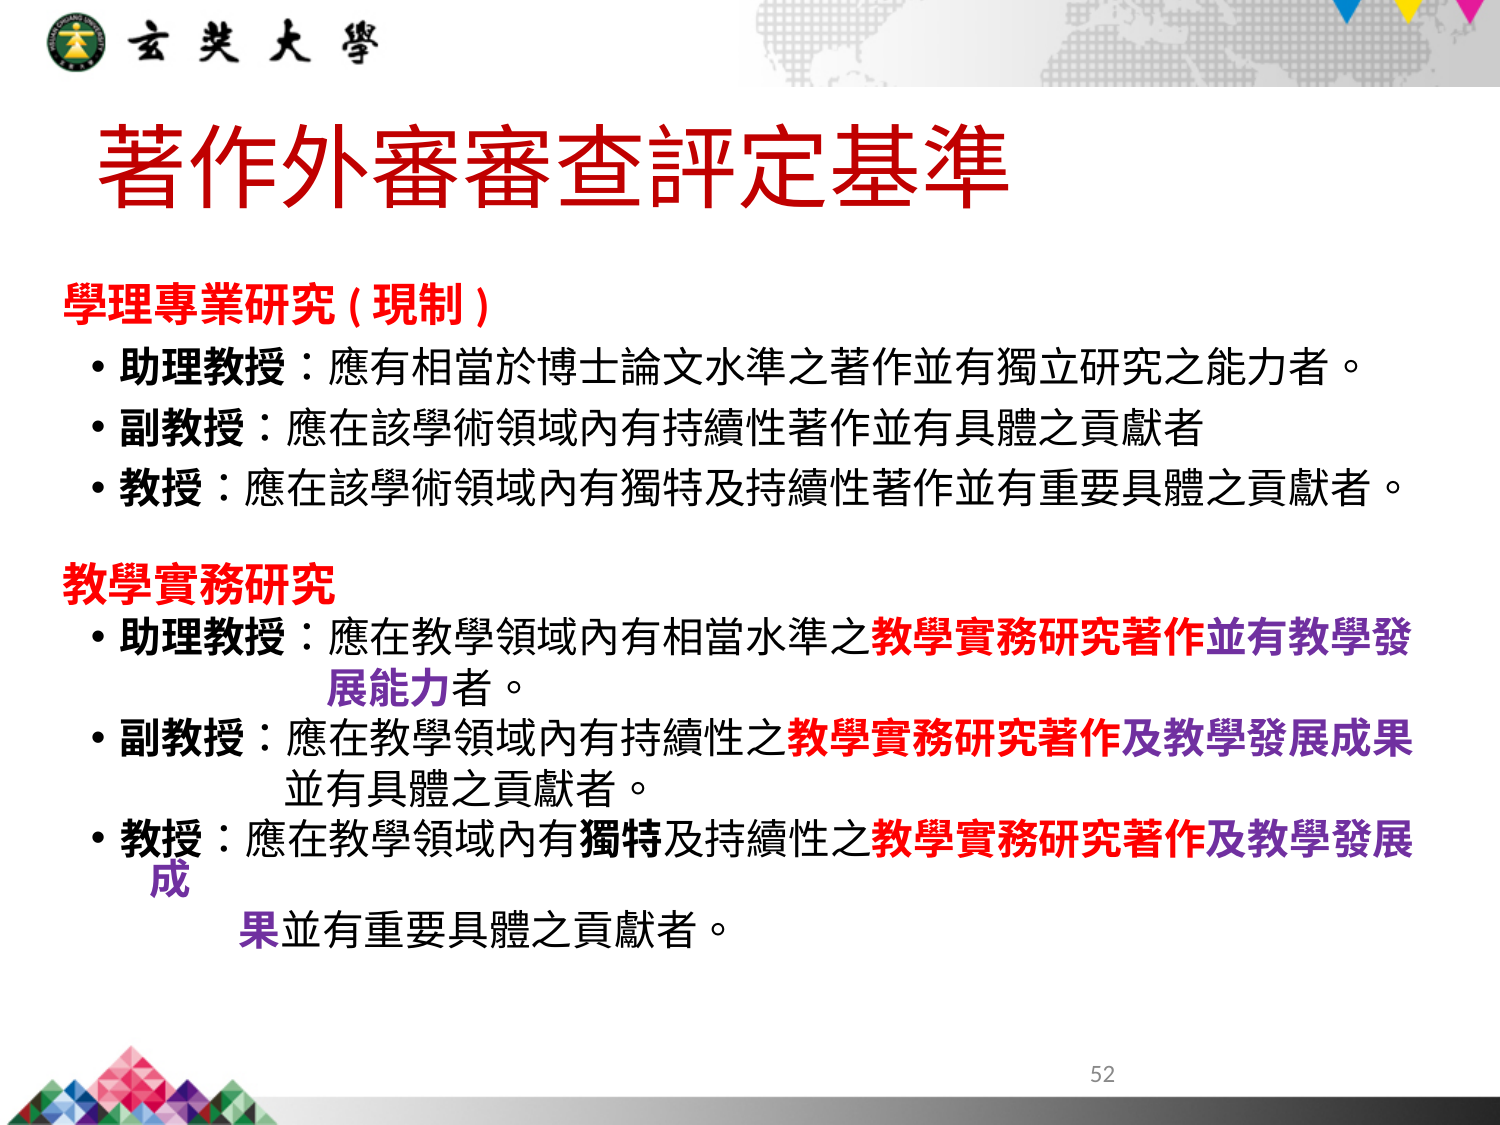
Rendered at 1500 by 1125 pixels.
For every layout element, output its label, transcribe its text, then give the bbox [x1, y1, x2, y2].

text_box 52 [1074, 1042, 1426, 1103]
text_box 著作外審審查評定基準 [80, 94, 1431, 235]
text_box 學理專業研究(現制) 助理教授：應有相當於博士論文水準之著作並有獨立研究之能力者。 副教授：應在該學術領域內有持續性著作並有具體之貢獻者 教授：應在該學術領域內有獨特及持續性著作並有重要具體之貢獻者。 教學實務研究 助理教授：應在教學領域內有相當水準之教學實務研究著作並有教學發 展能力者。 副教授：應在教學領域內有持續性之教學實務研究著作及教學發展成果 並有具體之貢獻者。 教授：應在教學領域內有獨特及持續性之教學實務研究著作及教學發展成 果並有重要具體之貢獻者。 [47, 278, 1465, 1000]
